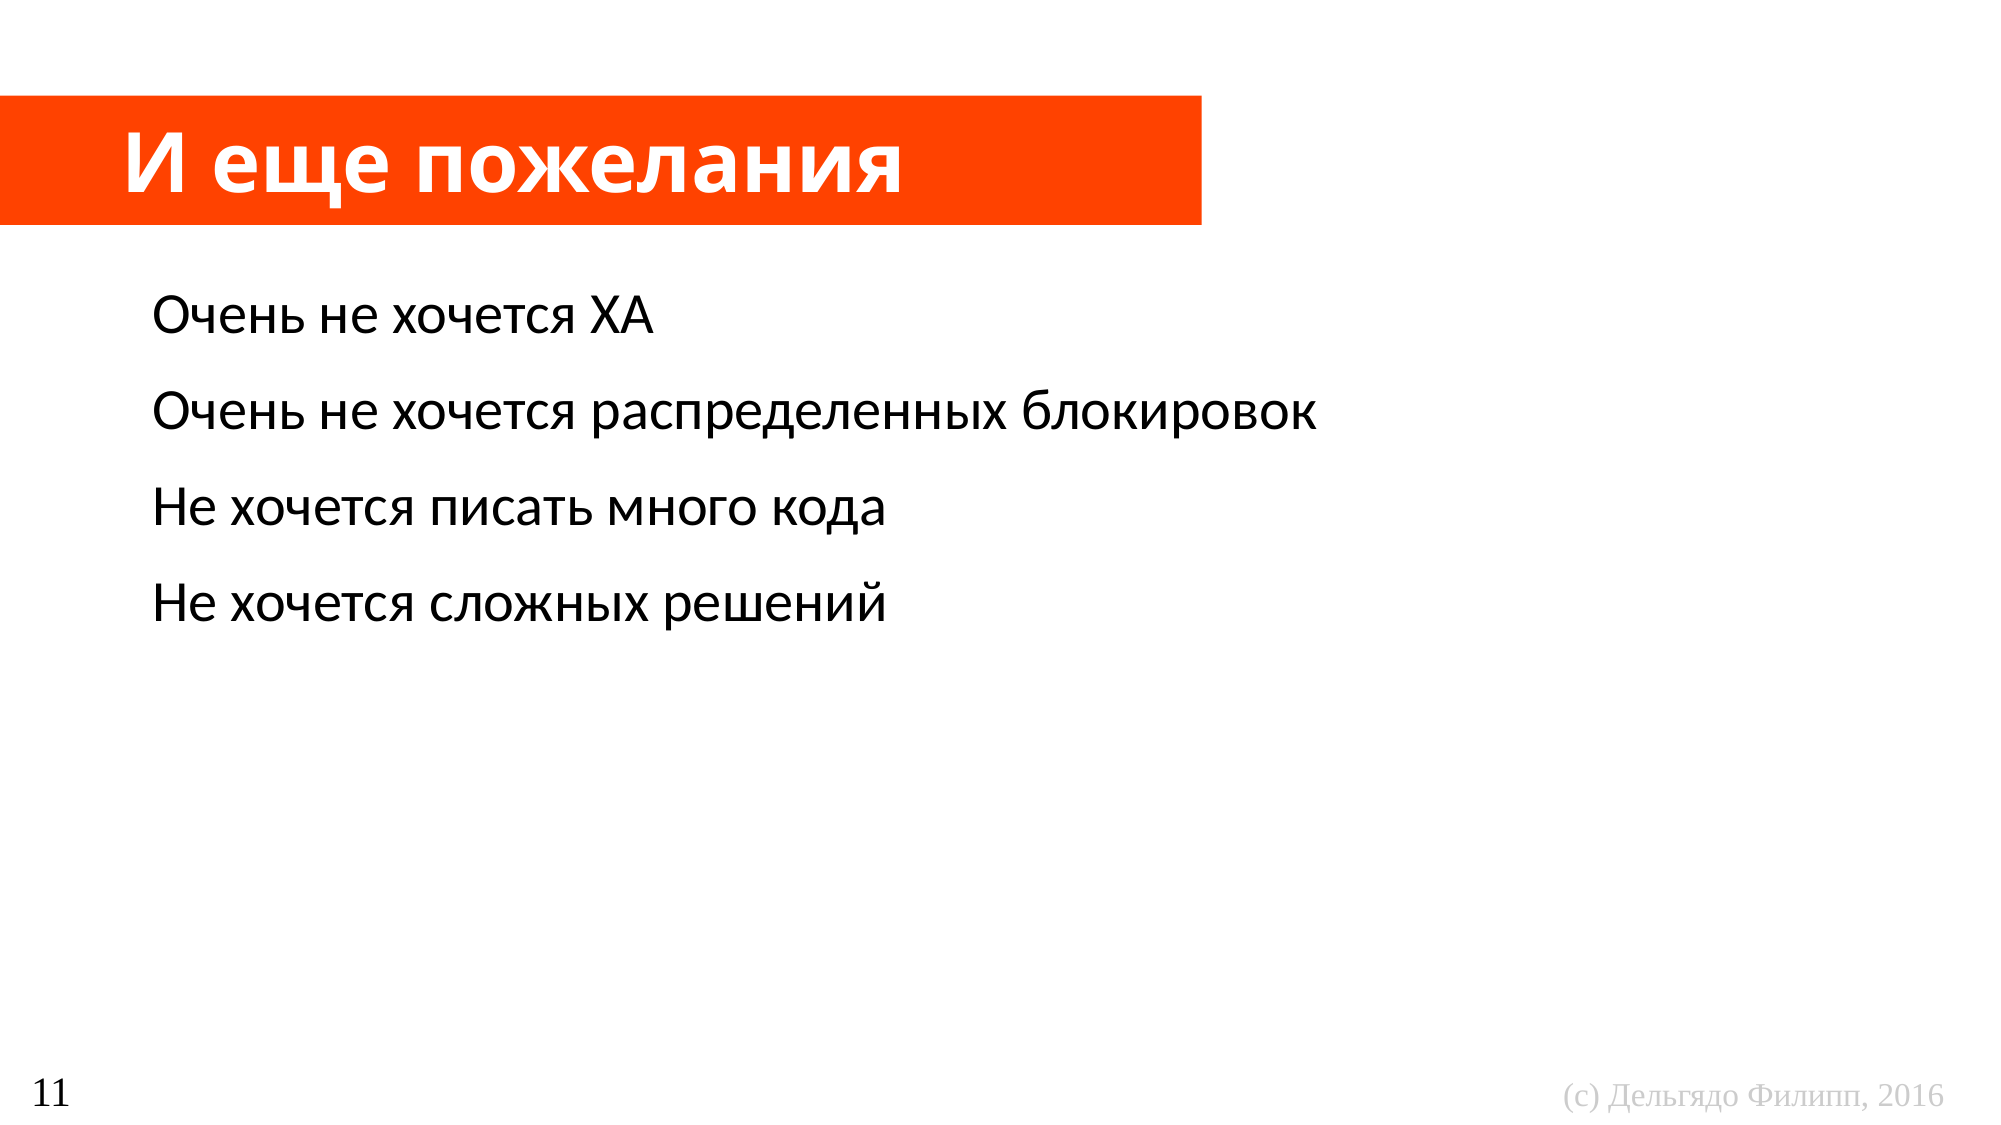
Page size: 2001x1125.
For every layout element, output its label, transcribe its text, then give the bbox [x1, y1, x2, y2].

title И еще пожелания [0, 95, 1202, 225]
list Очень не хочется XA Очень не хочется распределенных блокировок Не хочется писать много кода Не хочется сложных решений [137, 282, 1863, 1014]
